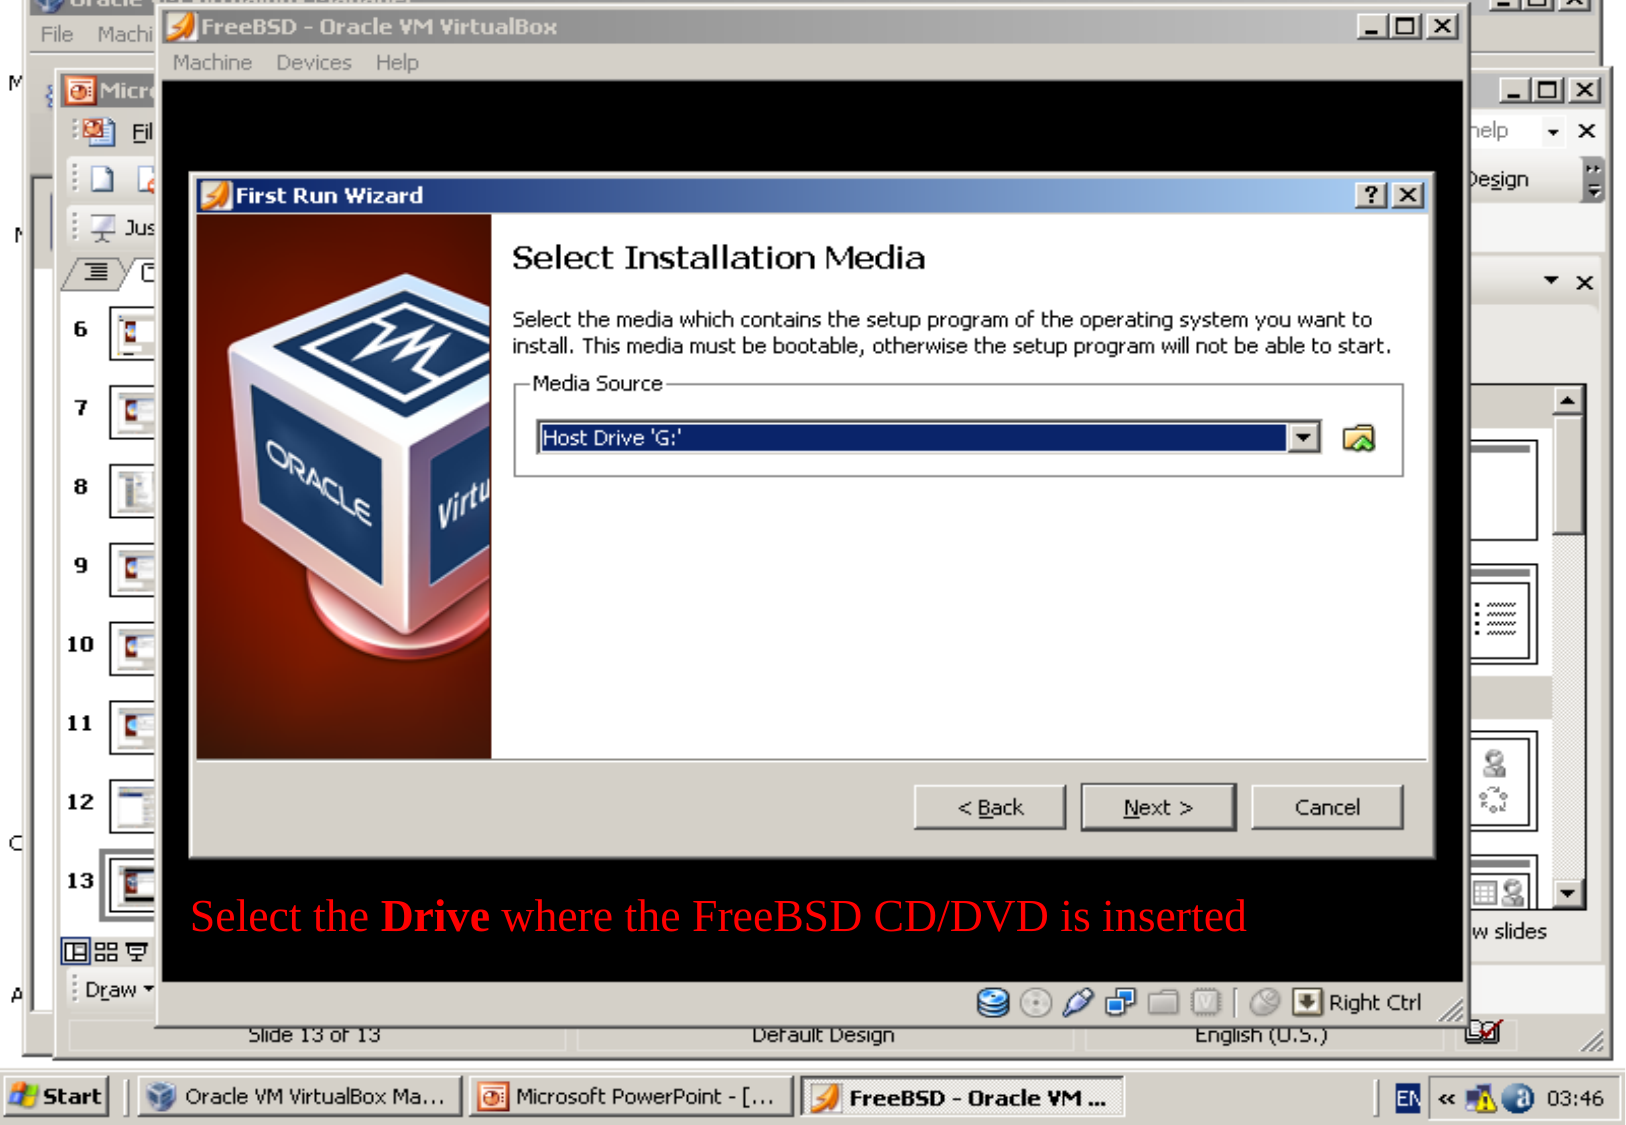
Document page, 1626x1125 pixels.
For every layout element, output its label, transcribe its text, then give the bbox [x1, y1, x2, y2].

text_box Select the Drive where the FreeBSD CD/DVD is inserted [175, 887, 1451, 949]
picture [0, 0, 1626, 1125]
